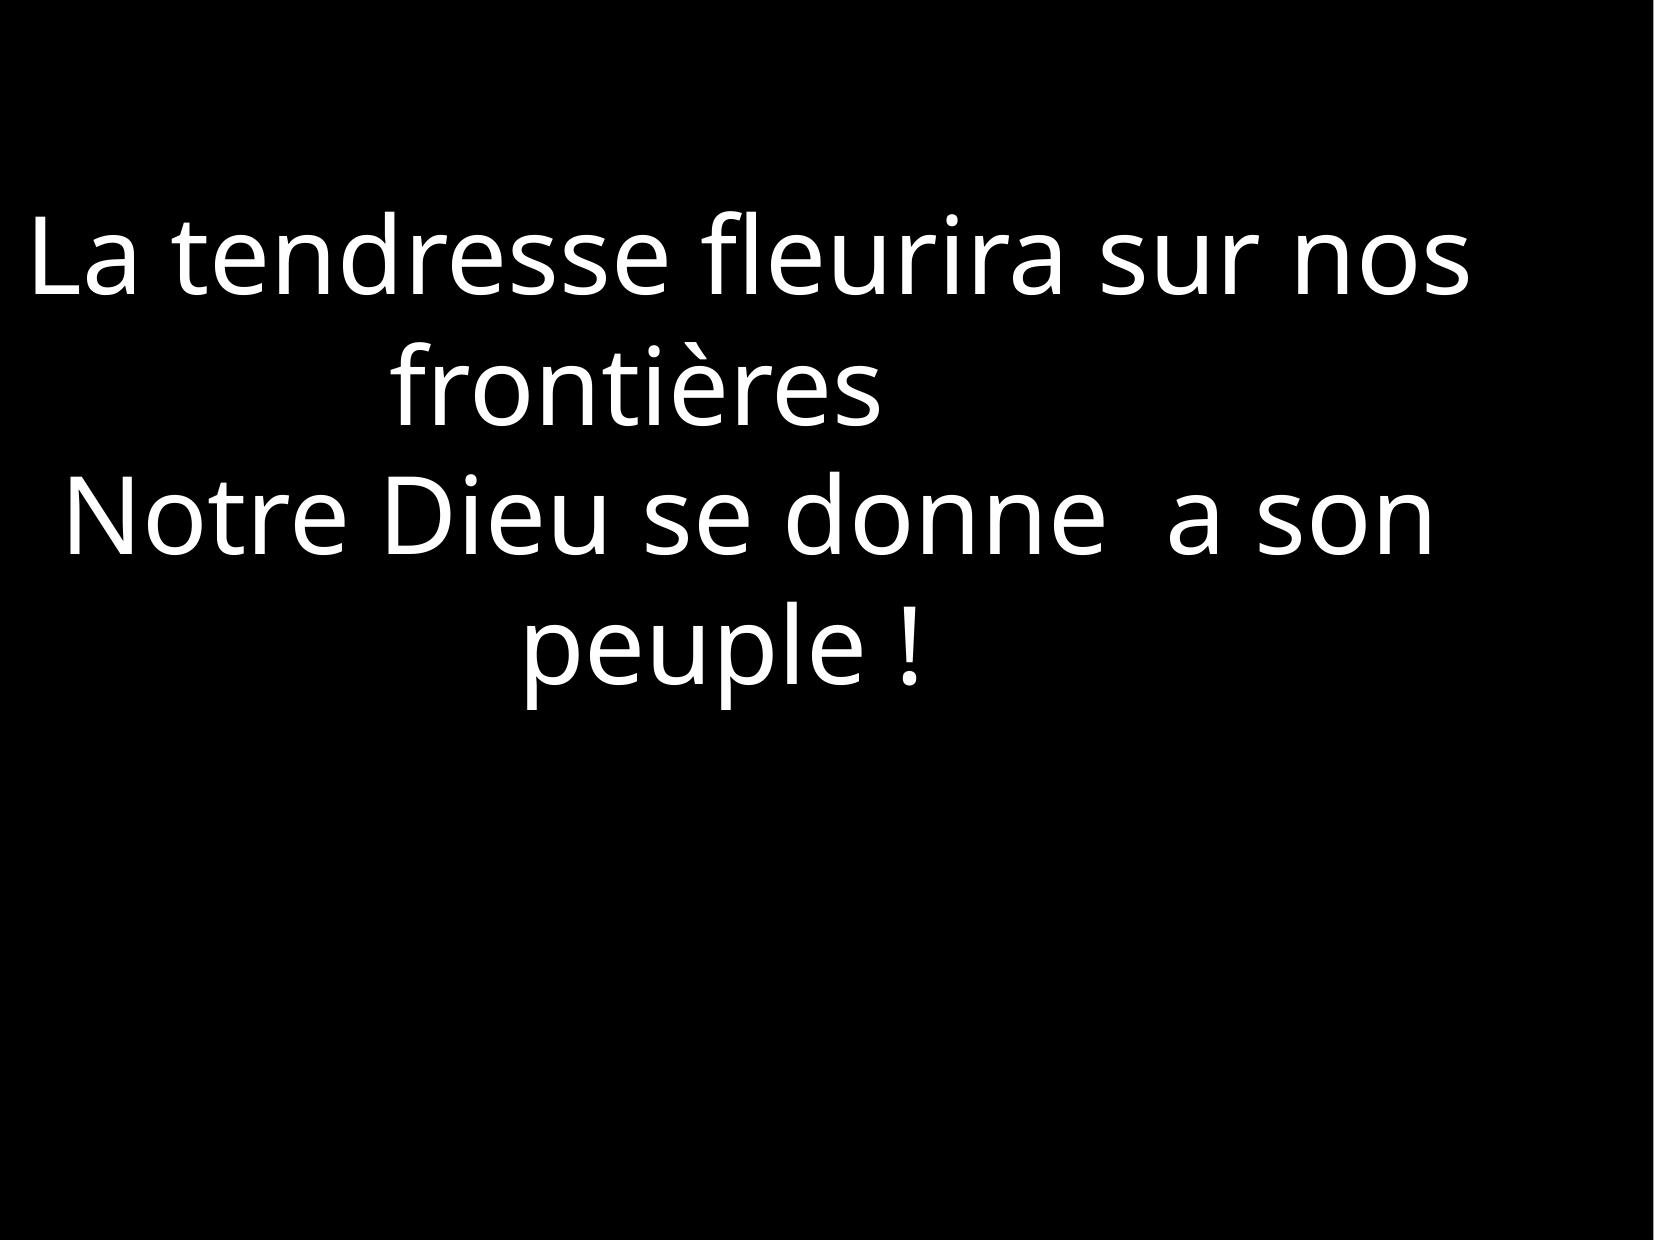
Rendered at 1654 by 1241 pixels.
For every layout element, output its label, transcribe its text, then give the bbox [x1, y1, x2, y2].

text_box La tendresse fleurira sur nos frontières Notre Dieu se donne a son peuple ! [0, 314, 1501, 839]
